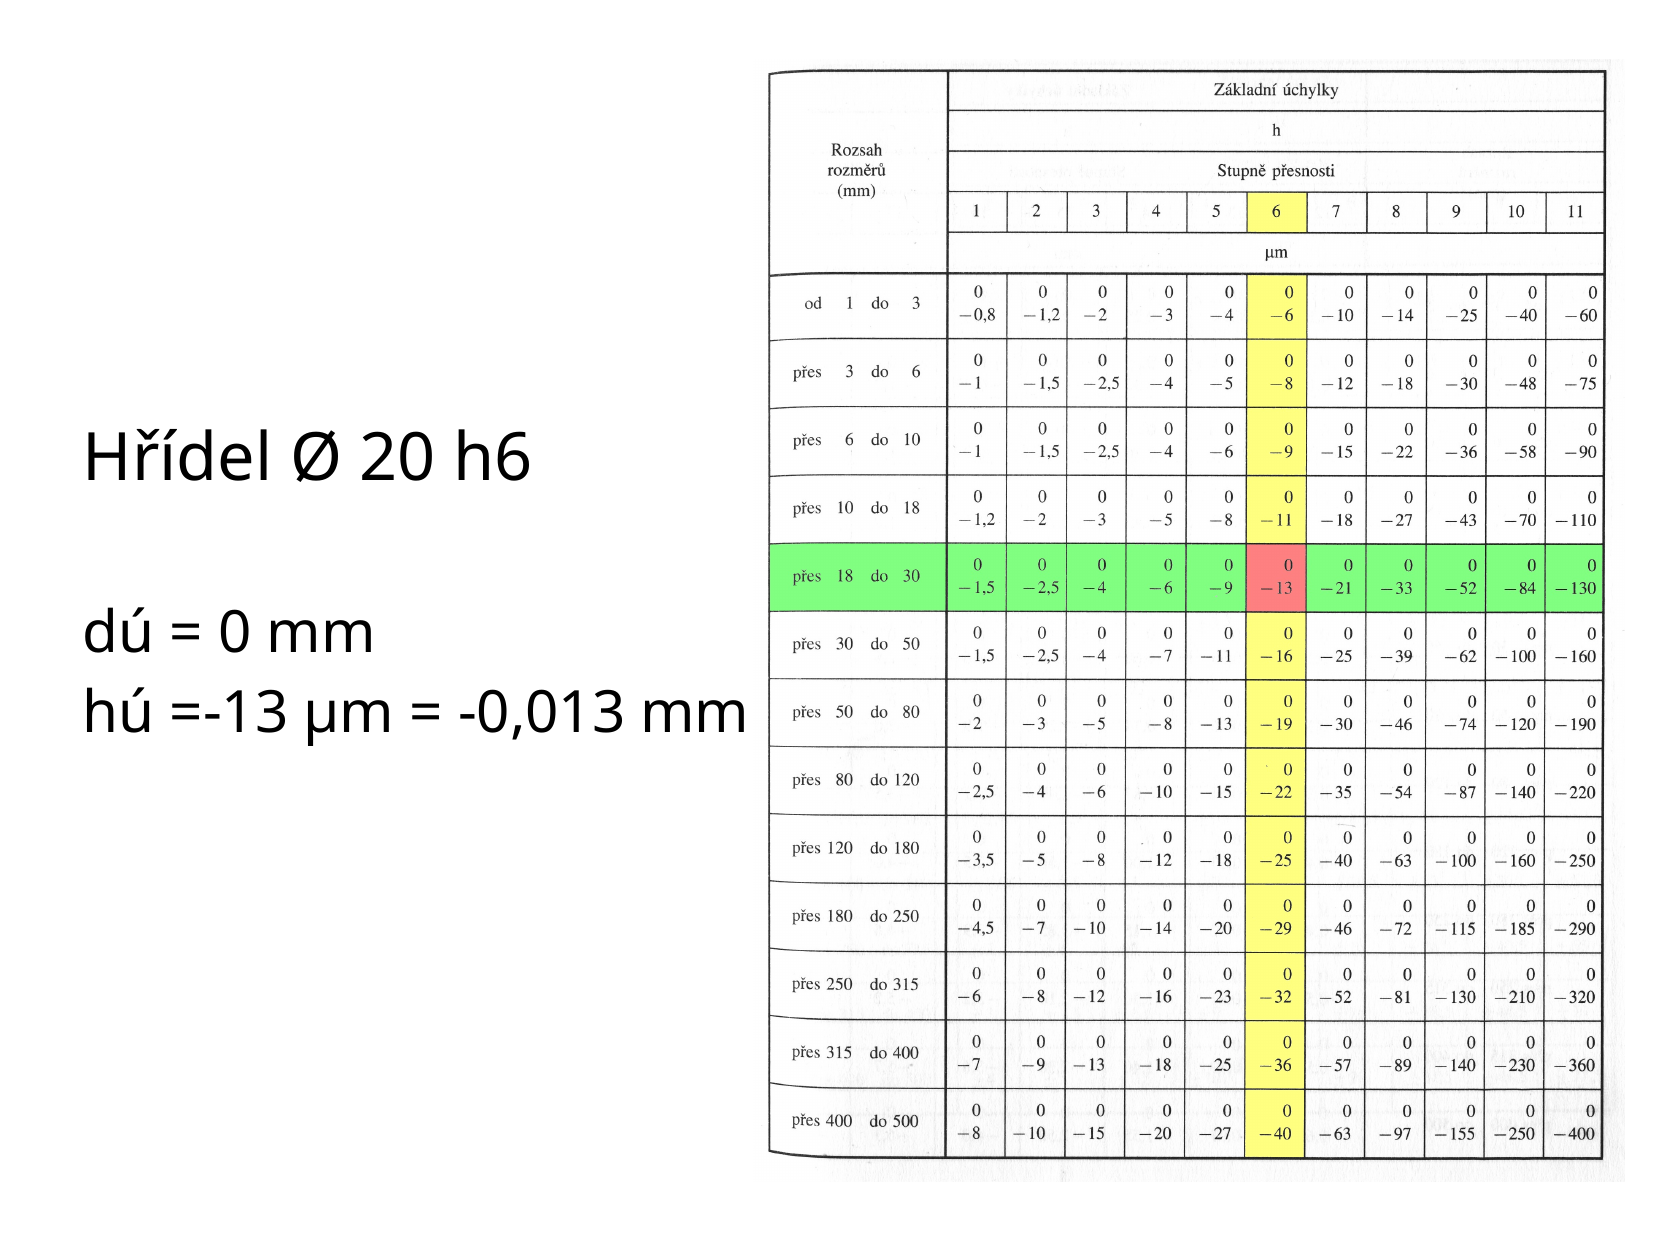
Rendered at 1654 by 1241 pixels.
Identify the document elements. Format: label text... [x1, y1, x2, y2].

subtitle Hřídel Ø 20 h6 dú = 0 mm hú =-13 μm = -0,013 mm [82, 56, 1571, 1102]
picture [753, 59, 1625, 1182]
